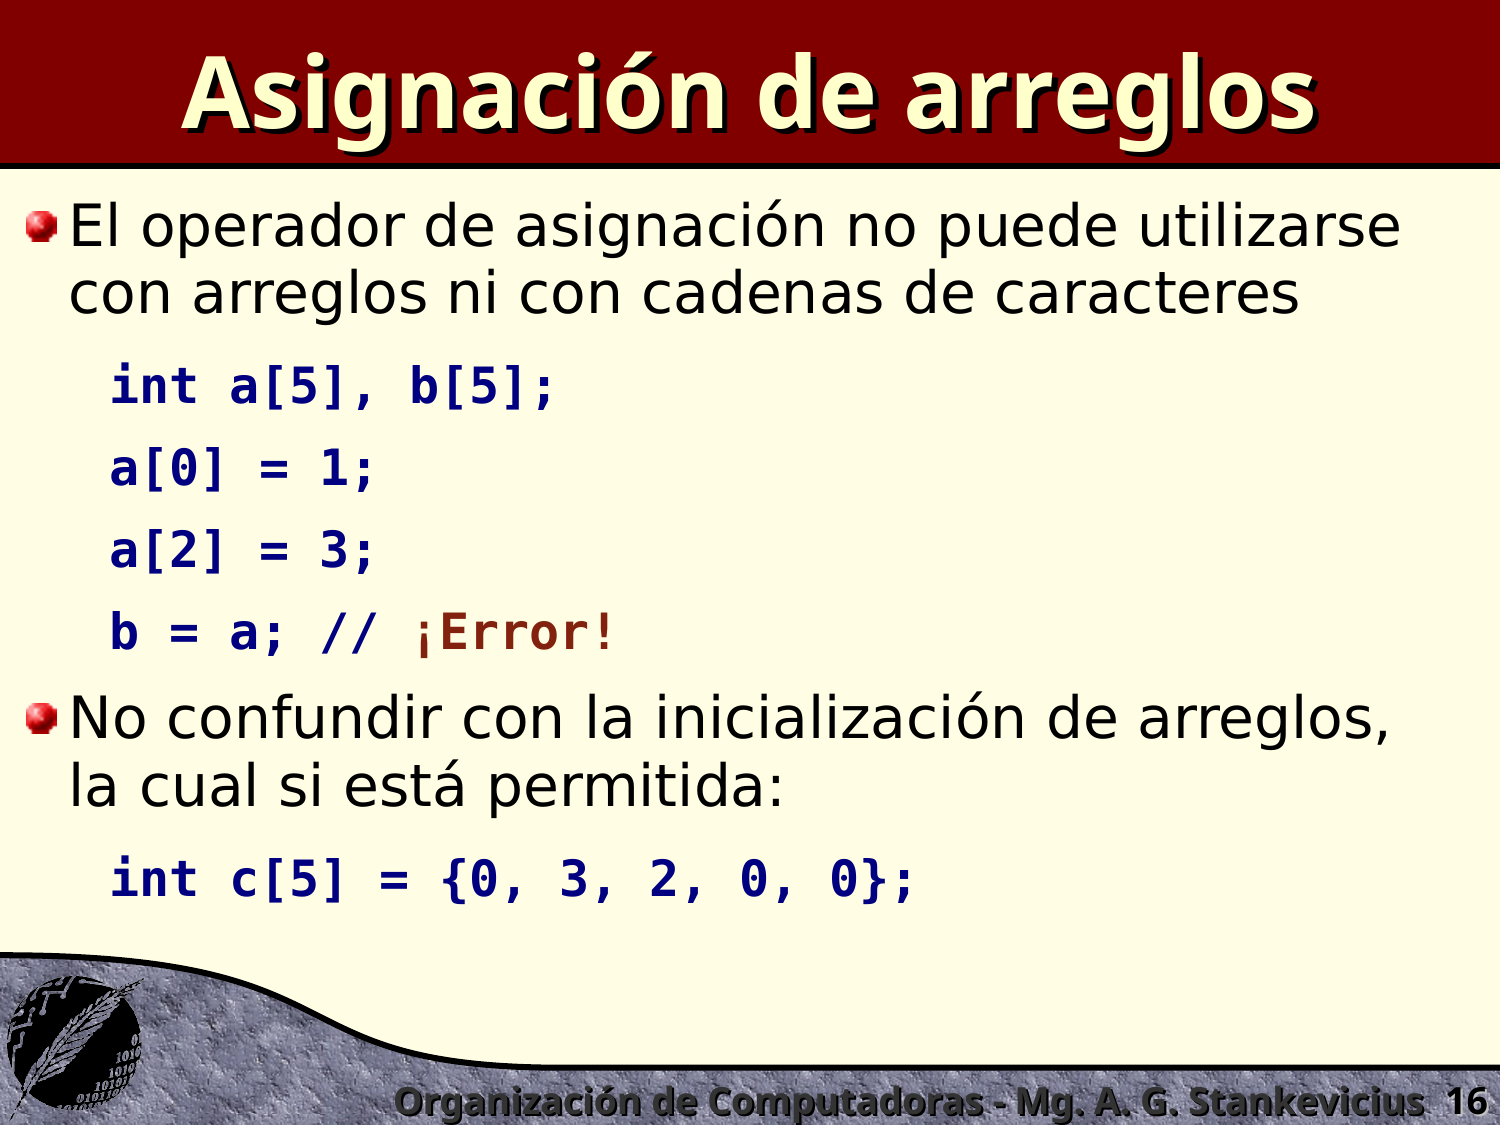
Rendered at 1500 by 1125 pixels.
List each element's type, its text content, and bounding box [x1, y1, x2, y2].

title Asignación de arreglos [15, 5, 1485, 160]
picture [0, 959, 1500, 1125]
list El operador de asignación no puede utilizarse con arreglos ni con cadenas de caracteres int a[5], b[5]; a[0] = 1; a[2] = 3; b = a; // ¡Error! No confundir con la inicialización de arreglos, la cual si está permitida: int c[5] = {0, 3, 2, 0, 0}; [11, 192, 1486, 935]
picture [1058, 1100, 1065, 1110]
picture [802, 1100, 806, 1110]
picture [448, 1100, 455, 1110]
